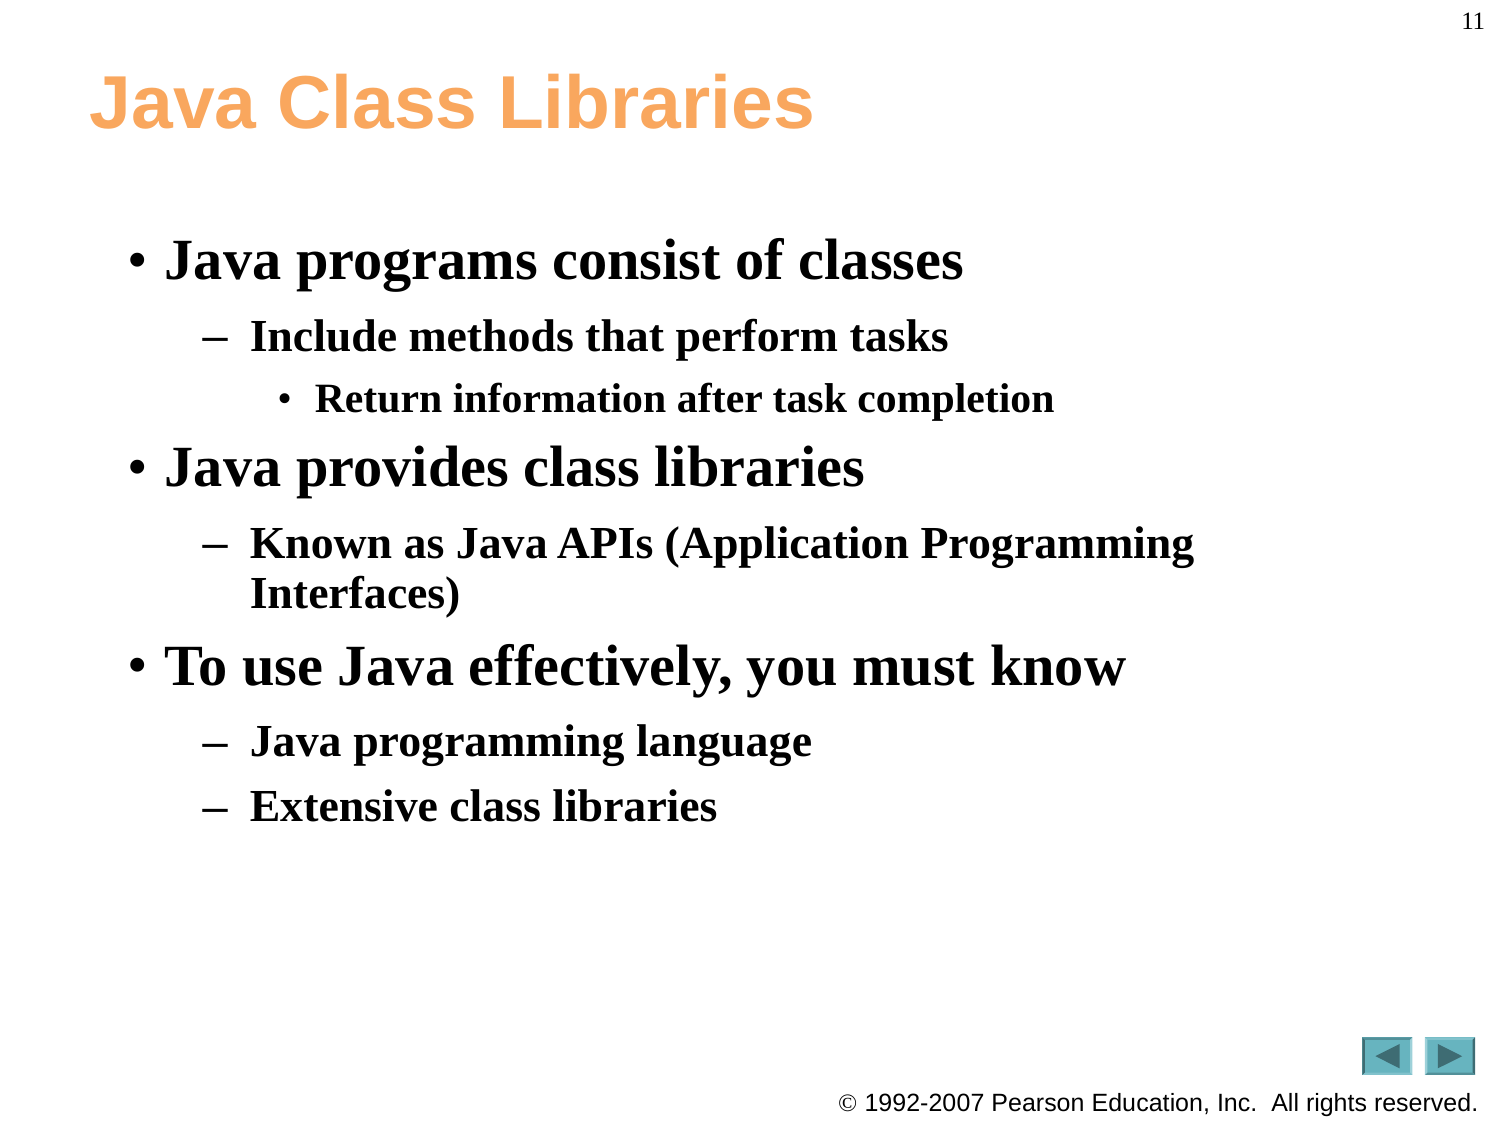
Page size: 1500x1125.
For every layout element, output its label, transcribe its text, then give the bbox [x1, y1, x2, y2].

title Java Class Libraries [75, 12, 1426, 201]
list Java programs consist of classes Include methods that perform tasks Return information after task completion Java provides class libraries Known as Java APIs (Application Programming Interfaces) To use Java effectively, you must know Java programming language Extensive class libraries [112, 220, 1425, 963]
